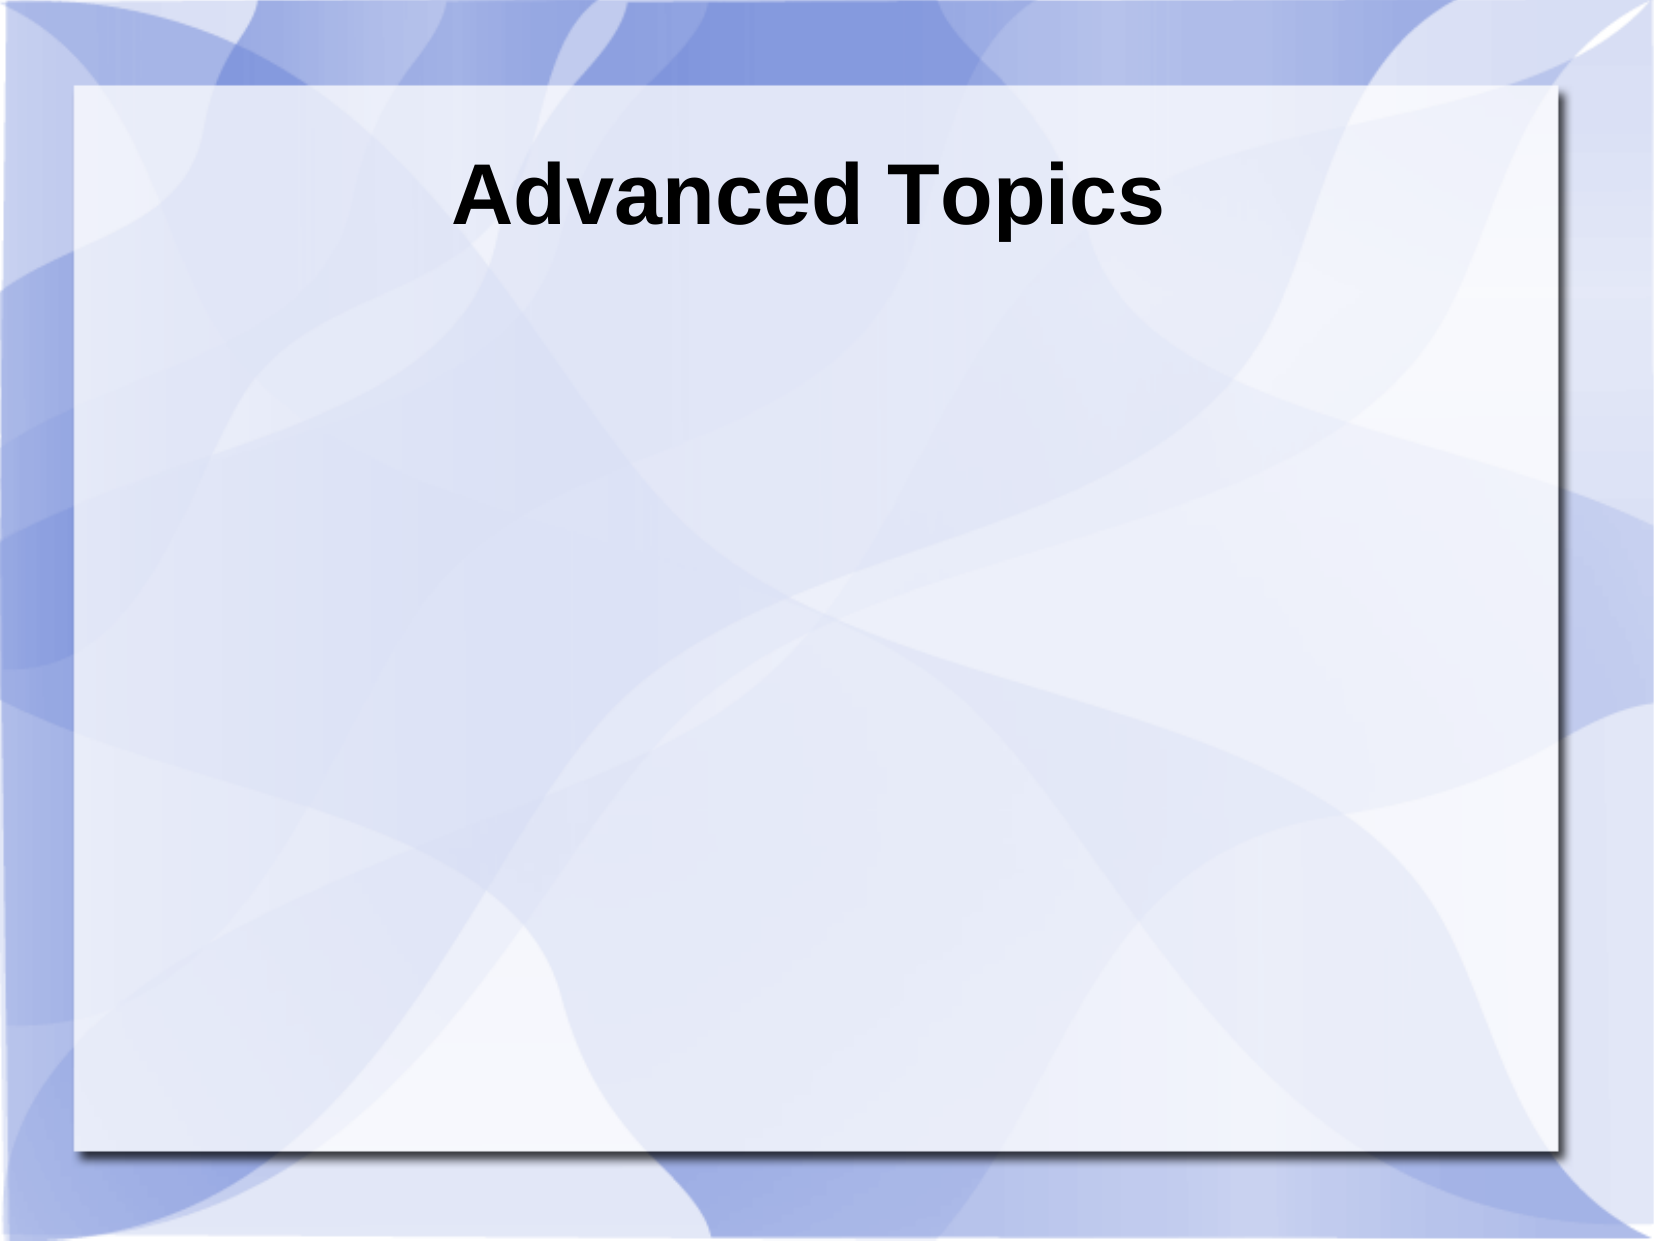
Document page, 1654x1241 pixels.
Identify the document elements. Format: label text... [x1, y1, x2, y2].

picture [0, 0, 1654, 1241]
title Advanced Topics [82, 90, 1536, 298]
